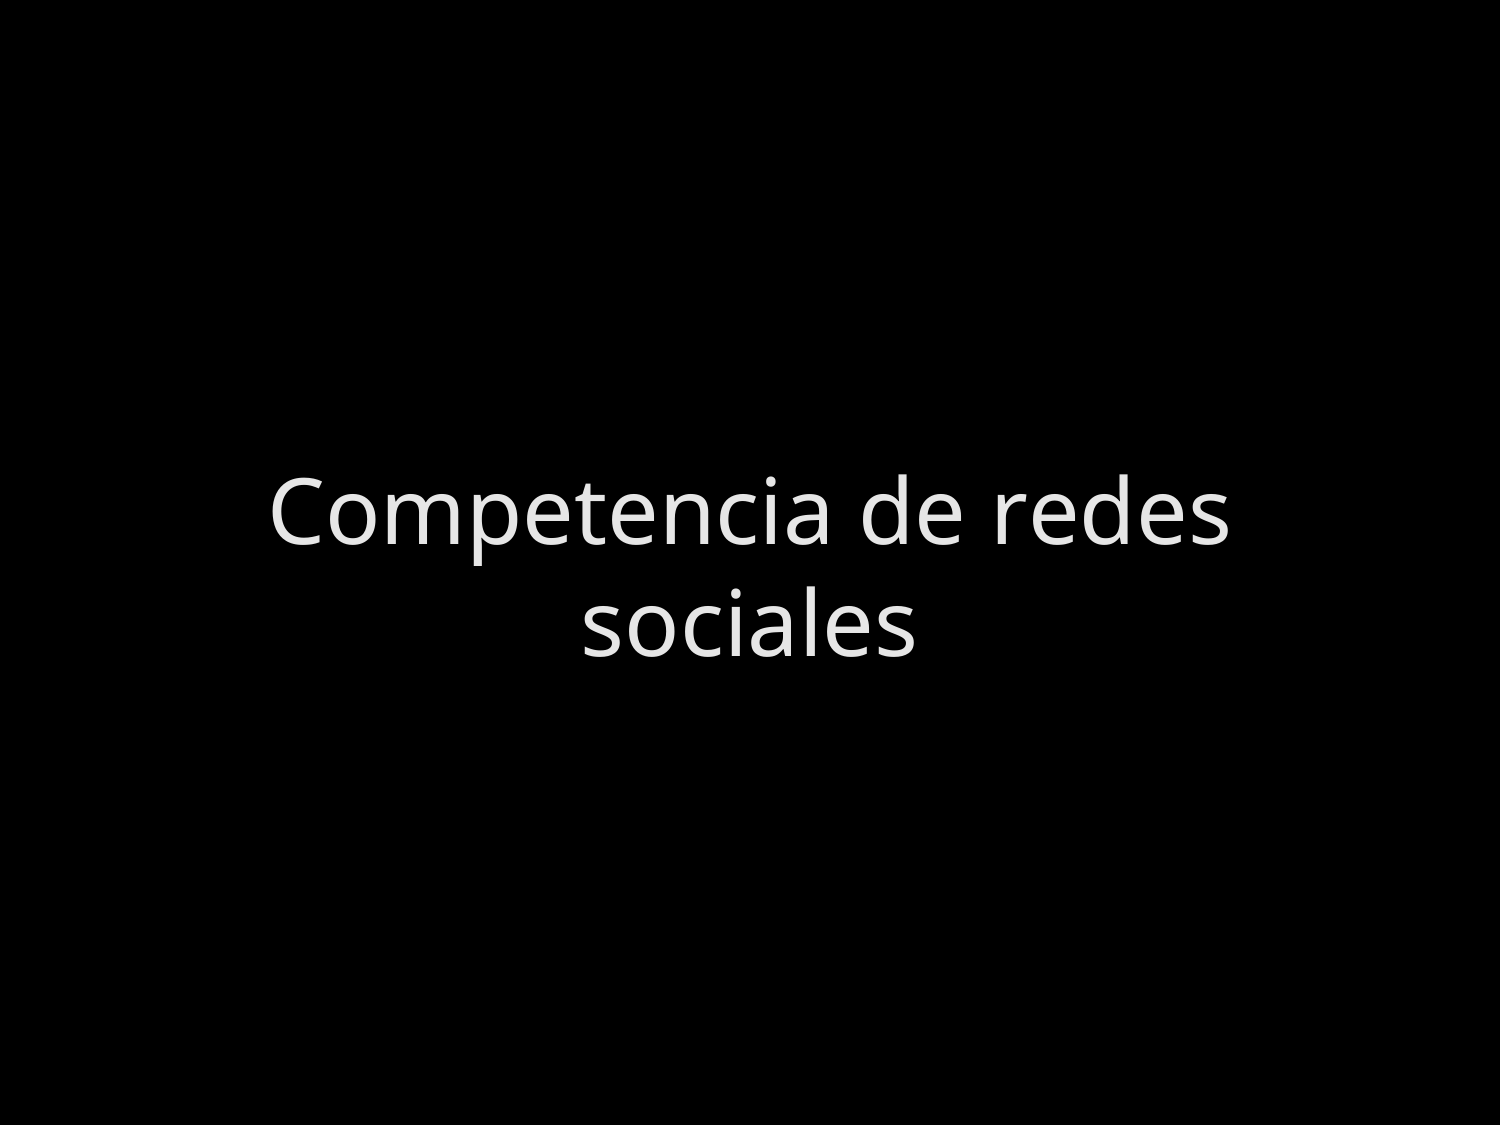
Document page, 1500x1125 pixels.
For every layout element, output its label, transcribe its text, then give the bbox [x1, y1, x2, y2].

subtitle Competencia de redes sociales [109, 112, 1391, 1013]
